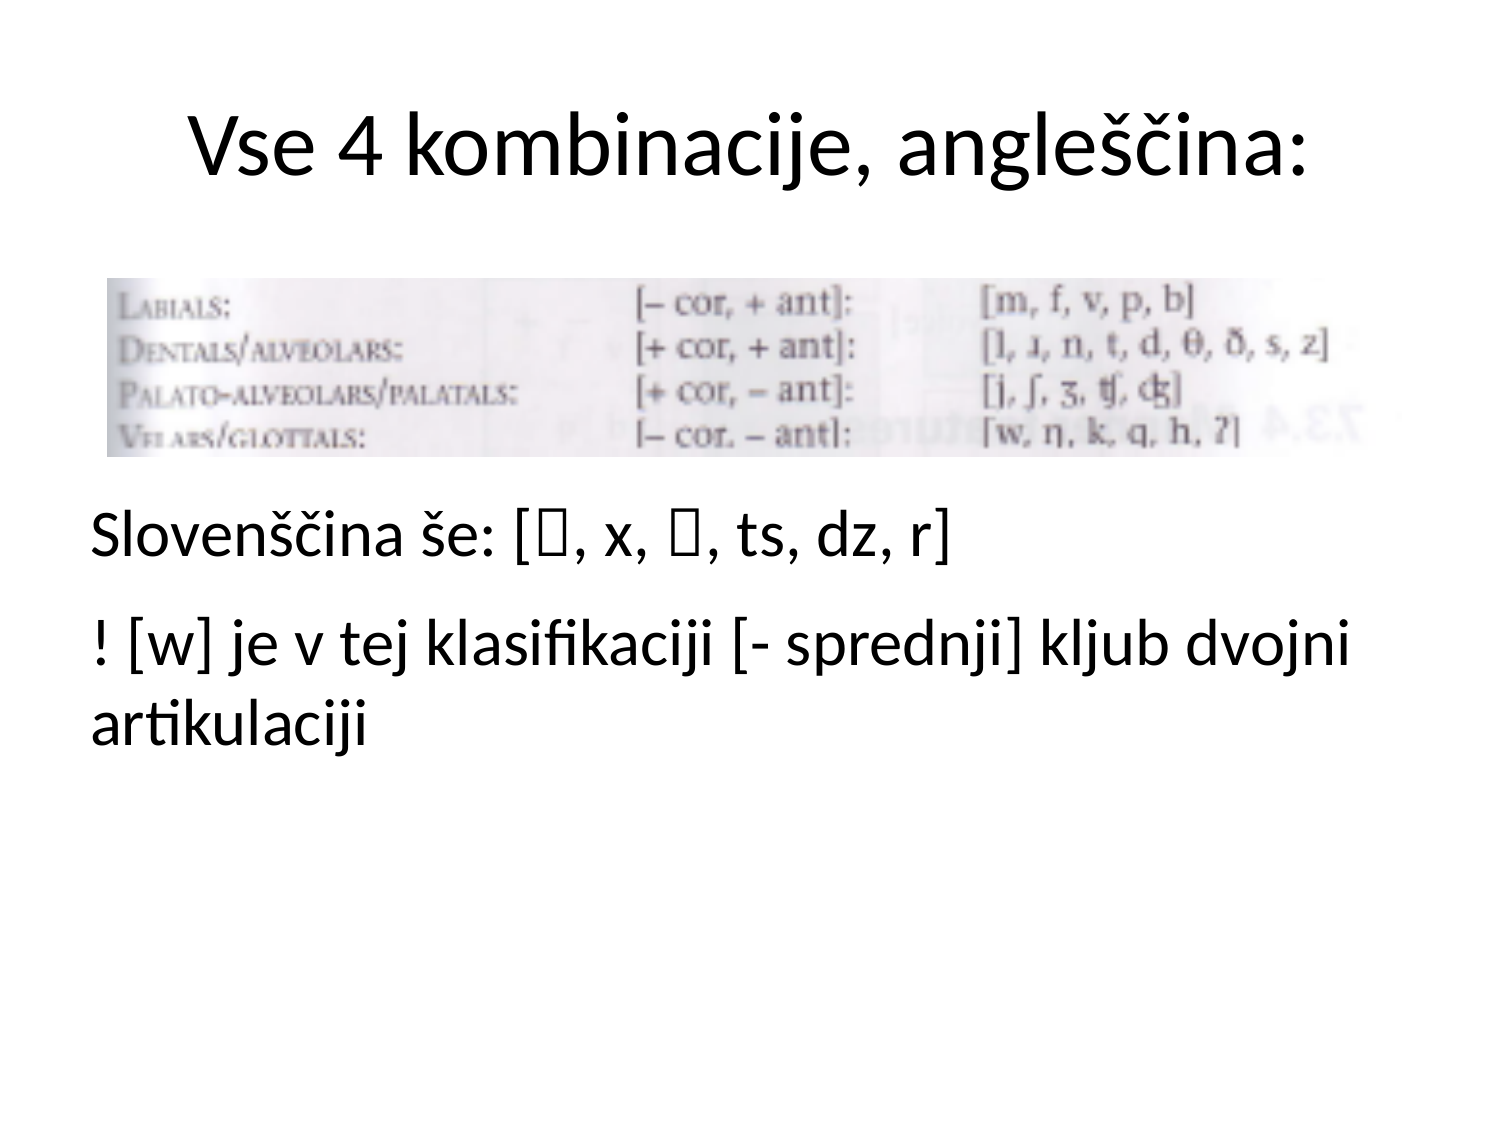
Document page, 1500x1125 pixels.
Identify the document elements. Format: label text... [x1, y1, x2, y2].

list Slovenščina še: [, x, , ts, dz, r] ! [w] je v tej klasifikaciji [- sprednji] kljub dvojni artikulaciji [75, 262, 1425, 1005]
title Vse 4 kombinacije, angleščina: [75, 45, 1425, 233]
picture [107, 278, 1402, 457]
